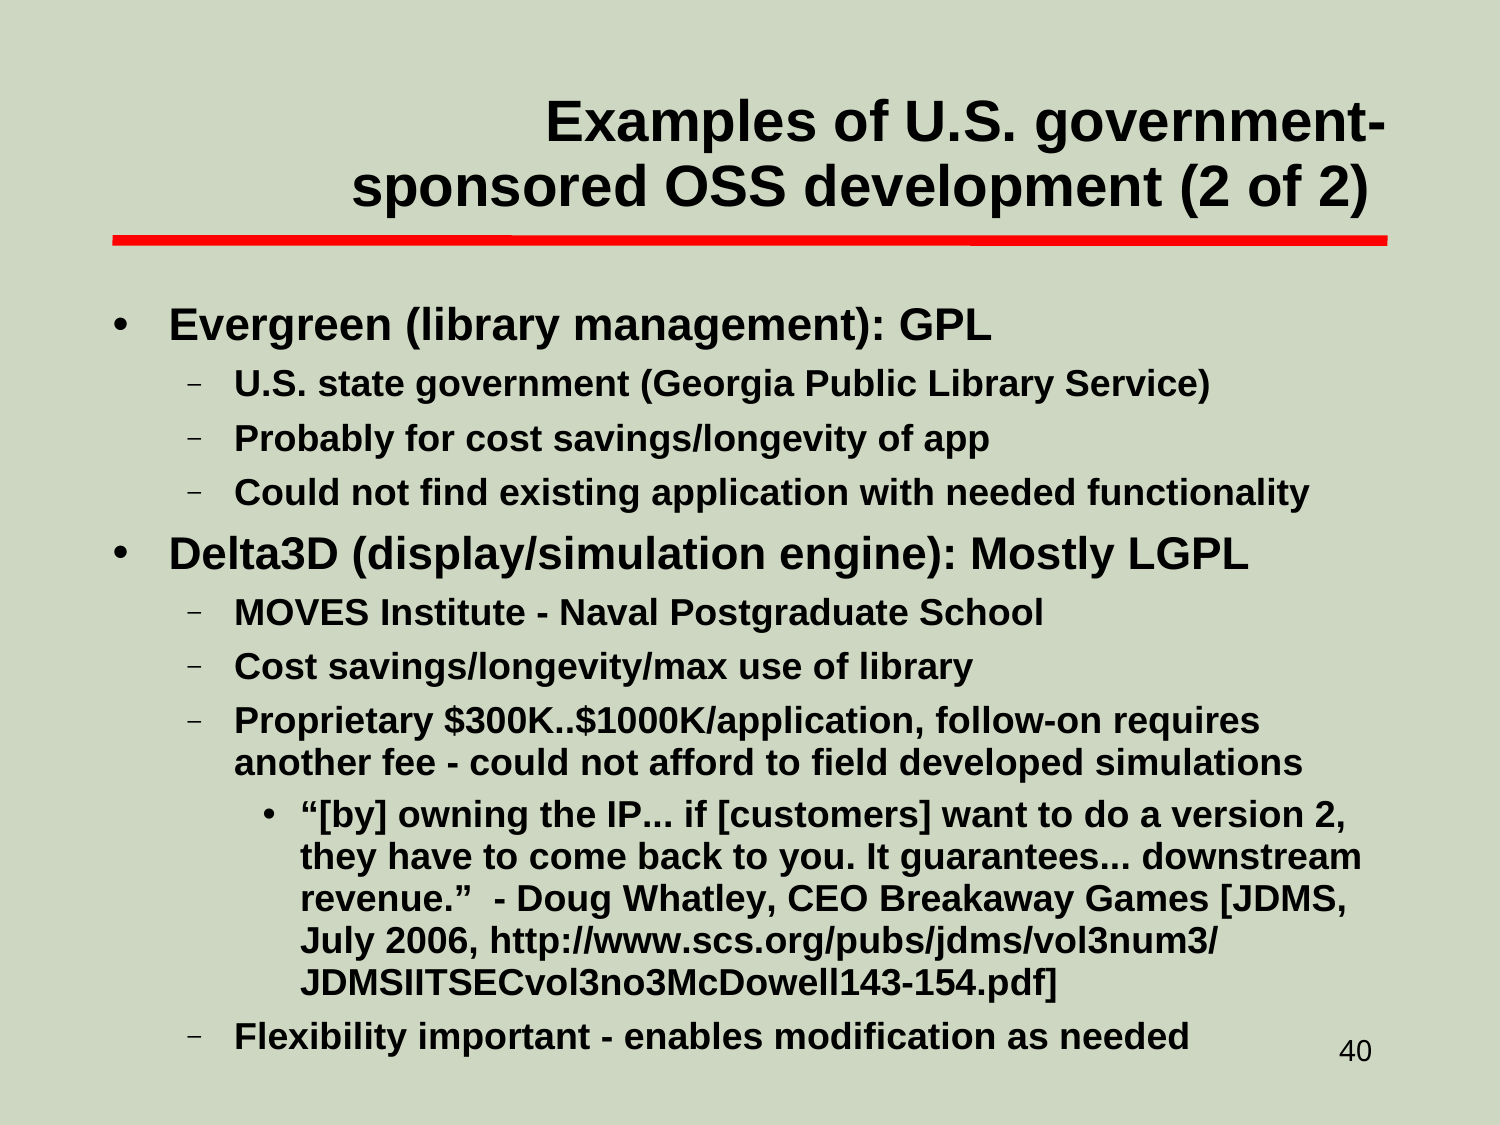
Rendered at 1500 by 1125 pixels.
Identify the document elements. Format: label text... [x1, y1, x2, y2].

list Evergreen (library management): GPL U.S. state government (Georgia Public Library Service) Probably for cost savings/longevity of app Could not find existing application with needed functionality Delta3D (display/simulation engine): Mostly LGPL MOVES Institute - Naval Postgraduate School Cost savings/longevity/max use of library Proprietary $300K..$1000K/application, follow-on requires another fee - could not afford to field developed simulations “[by] owning the IP... if [customers] want to do a version 2, they have to come back to you. It guarantees... downstream revenue.” - Doug Whatley, CEO Breakaway Games [JDMS, July 2006, http://www.scs.org/pubs/jdms/vol3num3/ JDMSIITSECvol3no3McDowell143-154.pdf] Flexibility important - enables modification as needed [112, 299, 1388, 1084]
title Examples of U.S. government-sponsored OSS development (2 of 2) [337, 89, 1388, 220]
